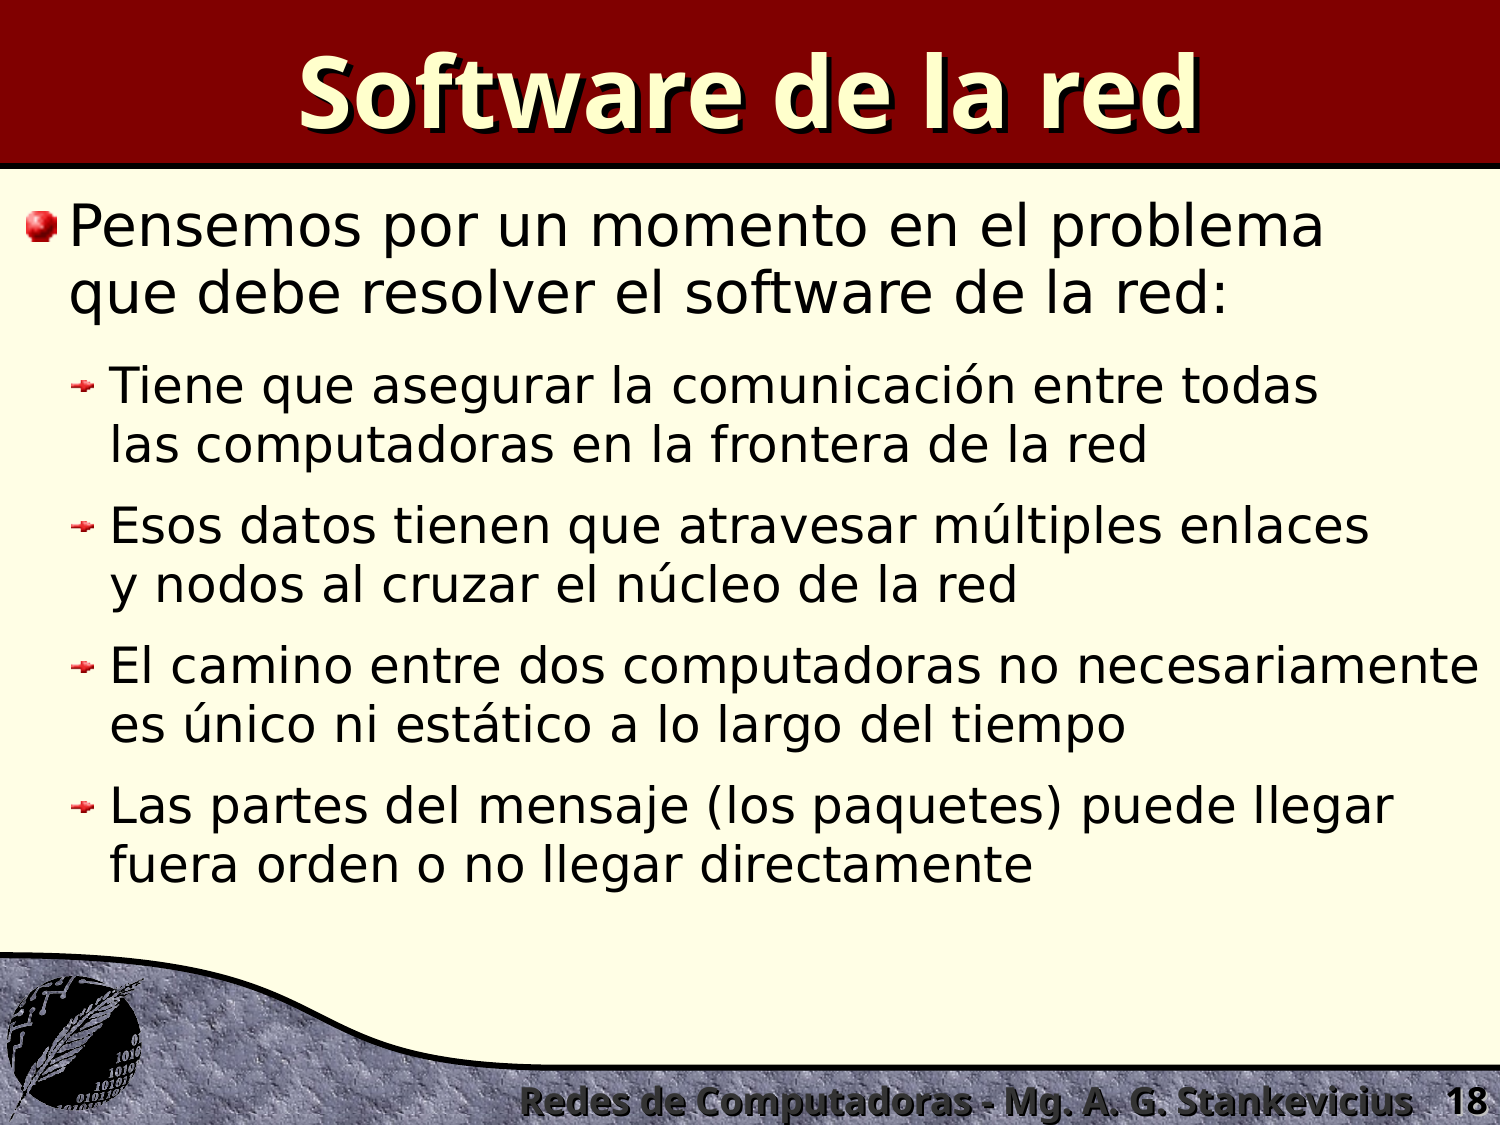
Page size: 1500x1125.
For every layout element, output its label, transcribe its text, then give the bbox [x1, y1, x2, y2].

picture [1047, 1100, 1054, 1110]
picture [790, 1100, 795, 1110]
picture [0, 959, 1500, 1125]
title Software de la red [15, 5, 1485, 160]
list Pensemos por un momento en el problema que debe resolver el software de la red: Tiene que asegurar la comunicación entre todas las computadoras en la frontera de la red Esos datos tienen que atravesar múltiples enlaces y nodos al cruzar el núcleo de la red El camino entre dos computadoras no necesariamente es único ni estático a lo largo del tiempo Las partes del mensaje (los paquetes) puede llegar fuera orden o no llegar directamente [11, 192, 1486, 921]
